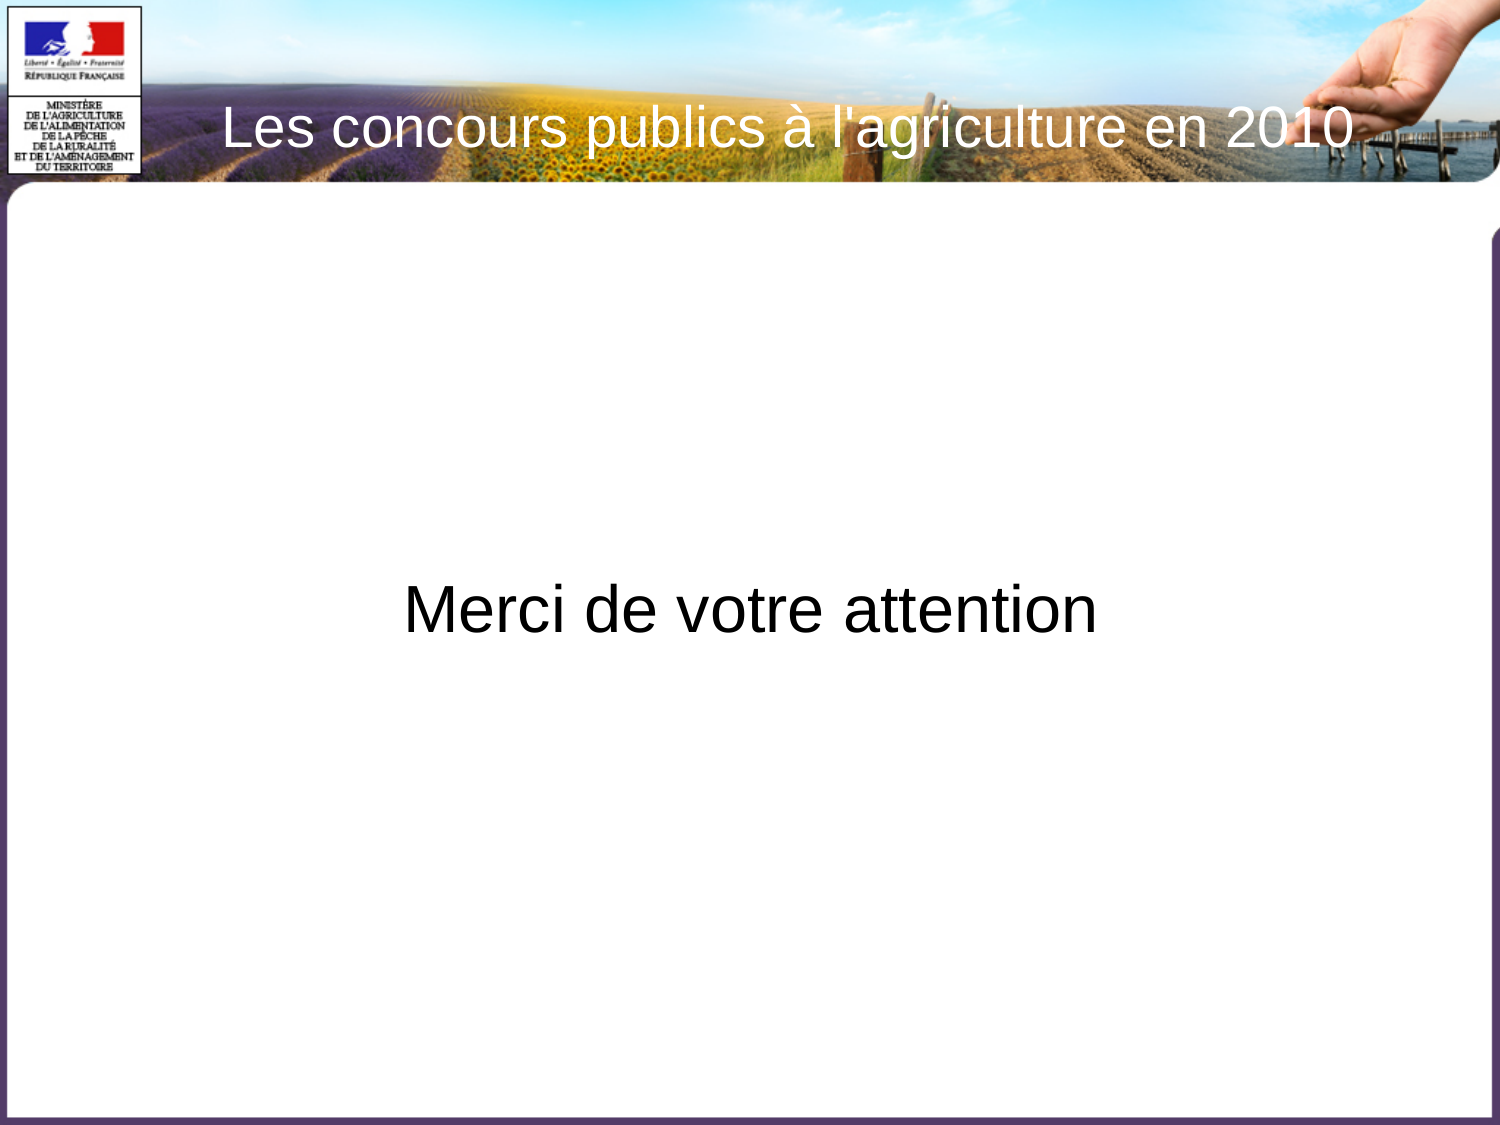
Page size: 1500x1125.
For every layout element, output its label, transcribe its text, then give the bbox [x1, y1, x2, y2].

text_box Les concours publics à l'agriculture en 2010 [206, 88, 1372, 159]
picture [0, 0, 1500, 1125]
list Merci de votre attention [59, 206, 1387, 1021]
